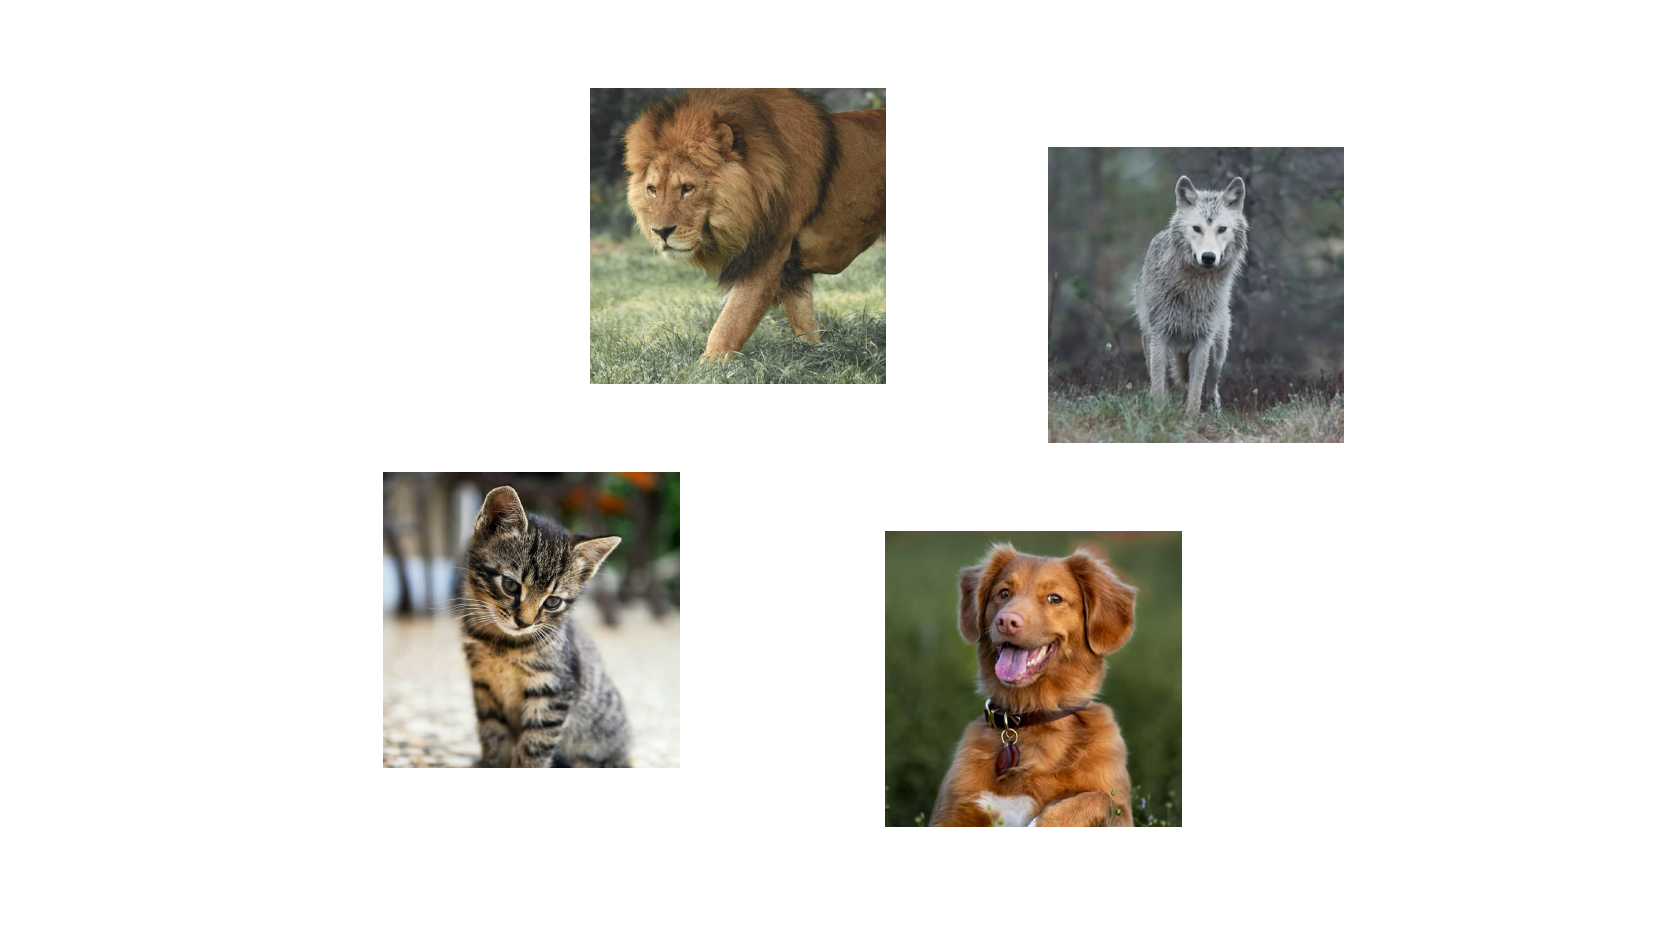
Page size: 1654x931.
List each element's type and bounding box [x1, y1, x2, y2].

picture [885, 531, 1182, 827]
picture [1048, 147, 1344, 443]
picture [383, 472, 680, 768]
picture [590, 88, 886, 384]
